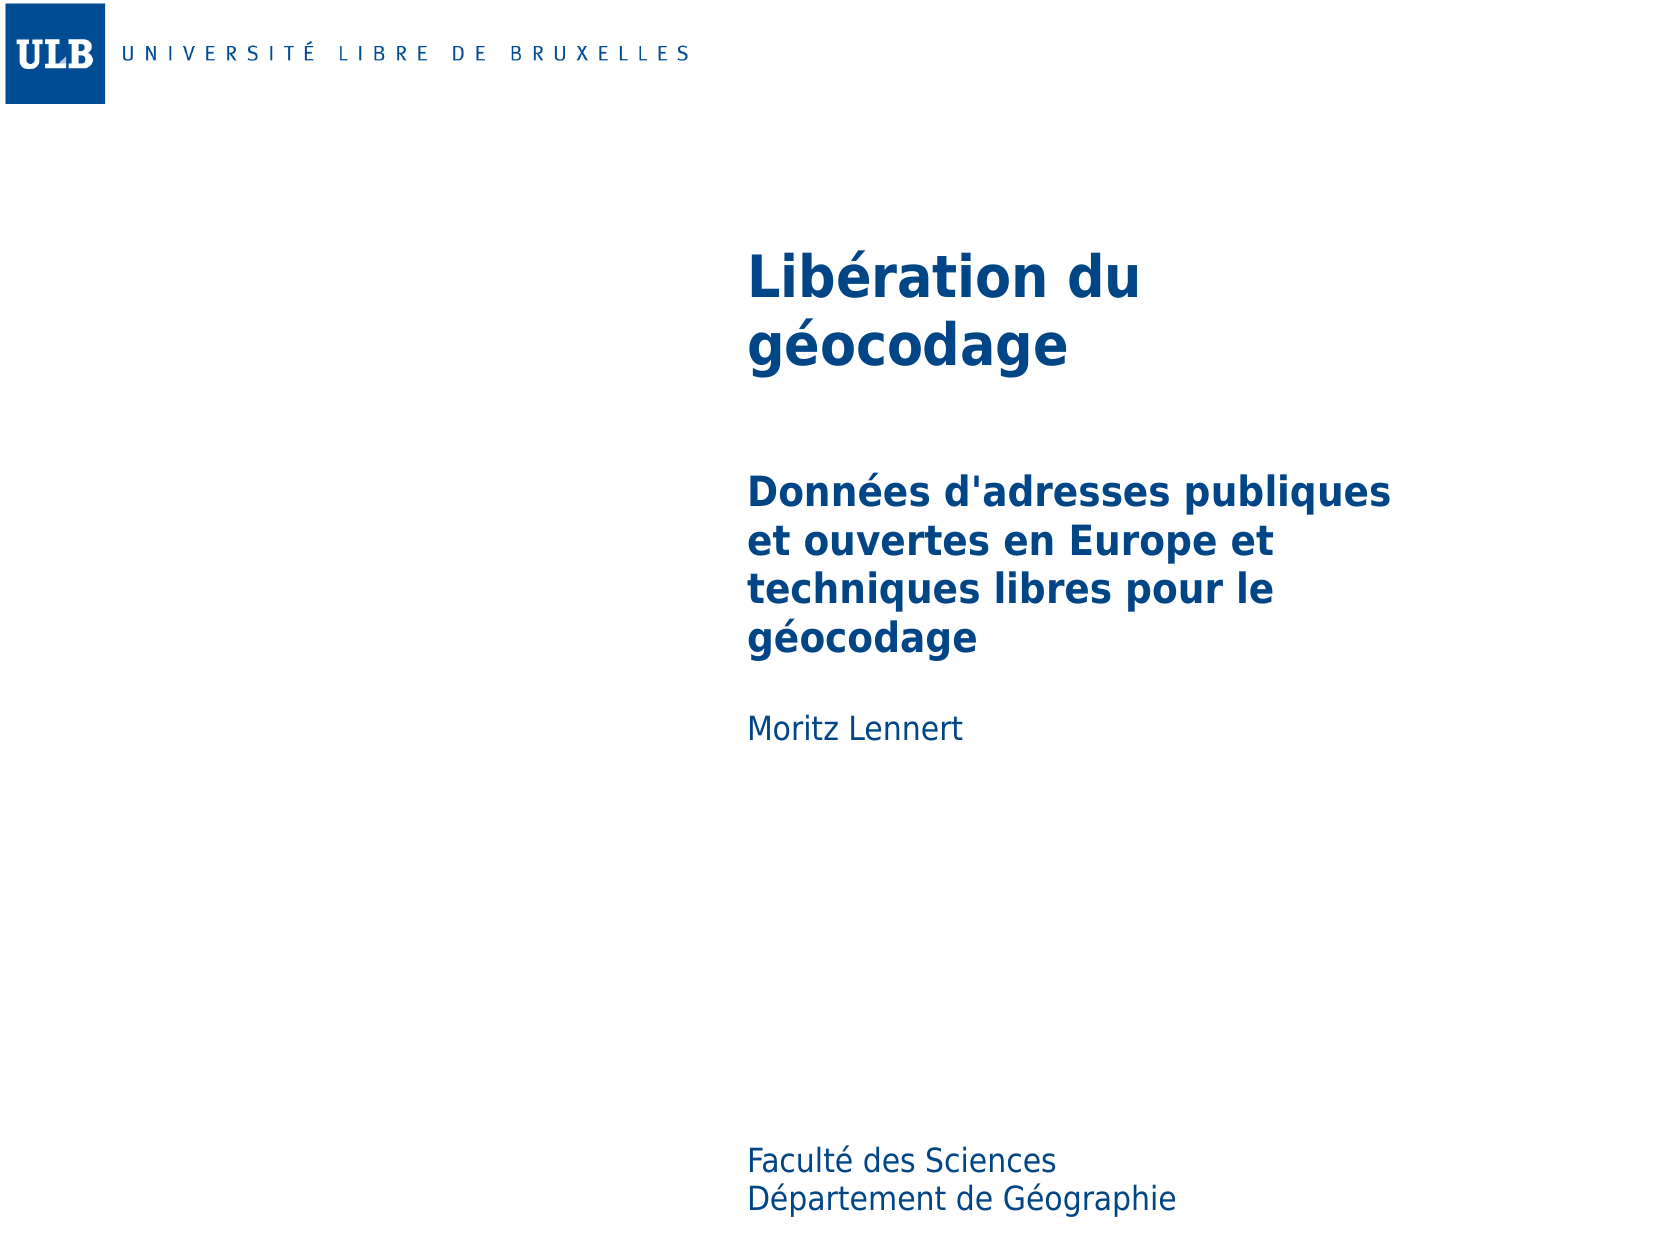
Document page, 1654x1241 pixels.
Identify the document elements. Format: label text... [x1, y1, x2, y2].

picture [0, 0, 700, 107]
text_box Libération du géocodage [732, 236, 1418, 387]
text_box Faculté des Sciences Département de Géographie [732, 1133, 1193, 1226]
text_box Données d'adresses publiques et ouvertes en Europe et techniques libres pour le géocodage [732, 460, 1418, 670]
text_box Moritz Lennert [732, 702, 1418, 757]
